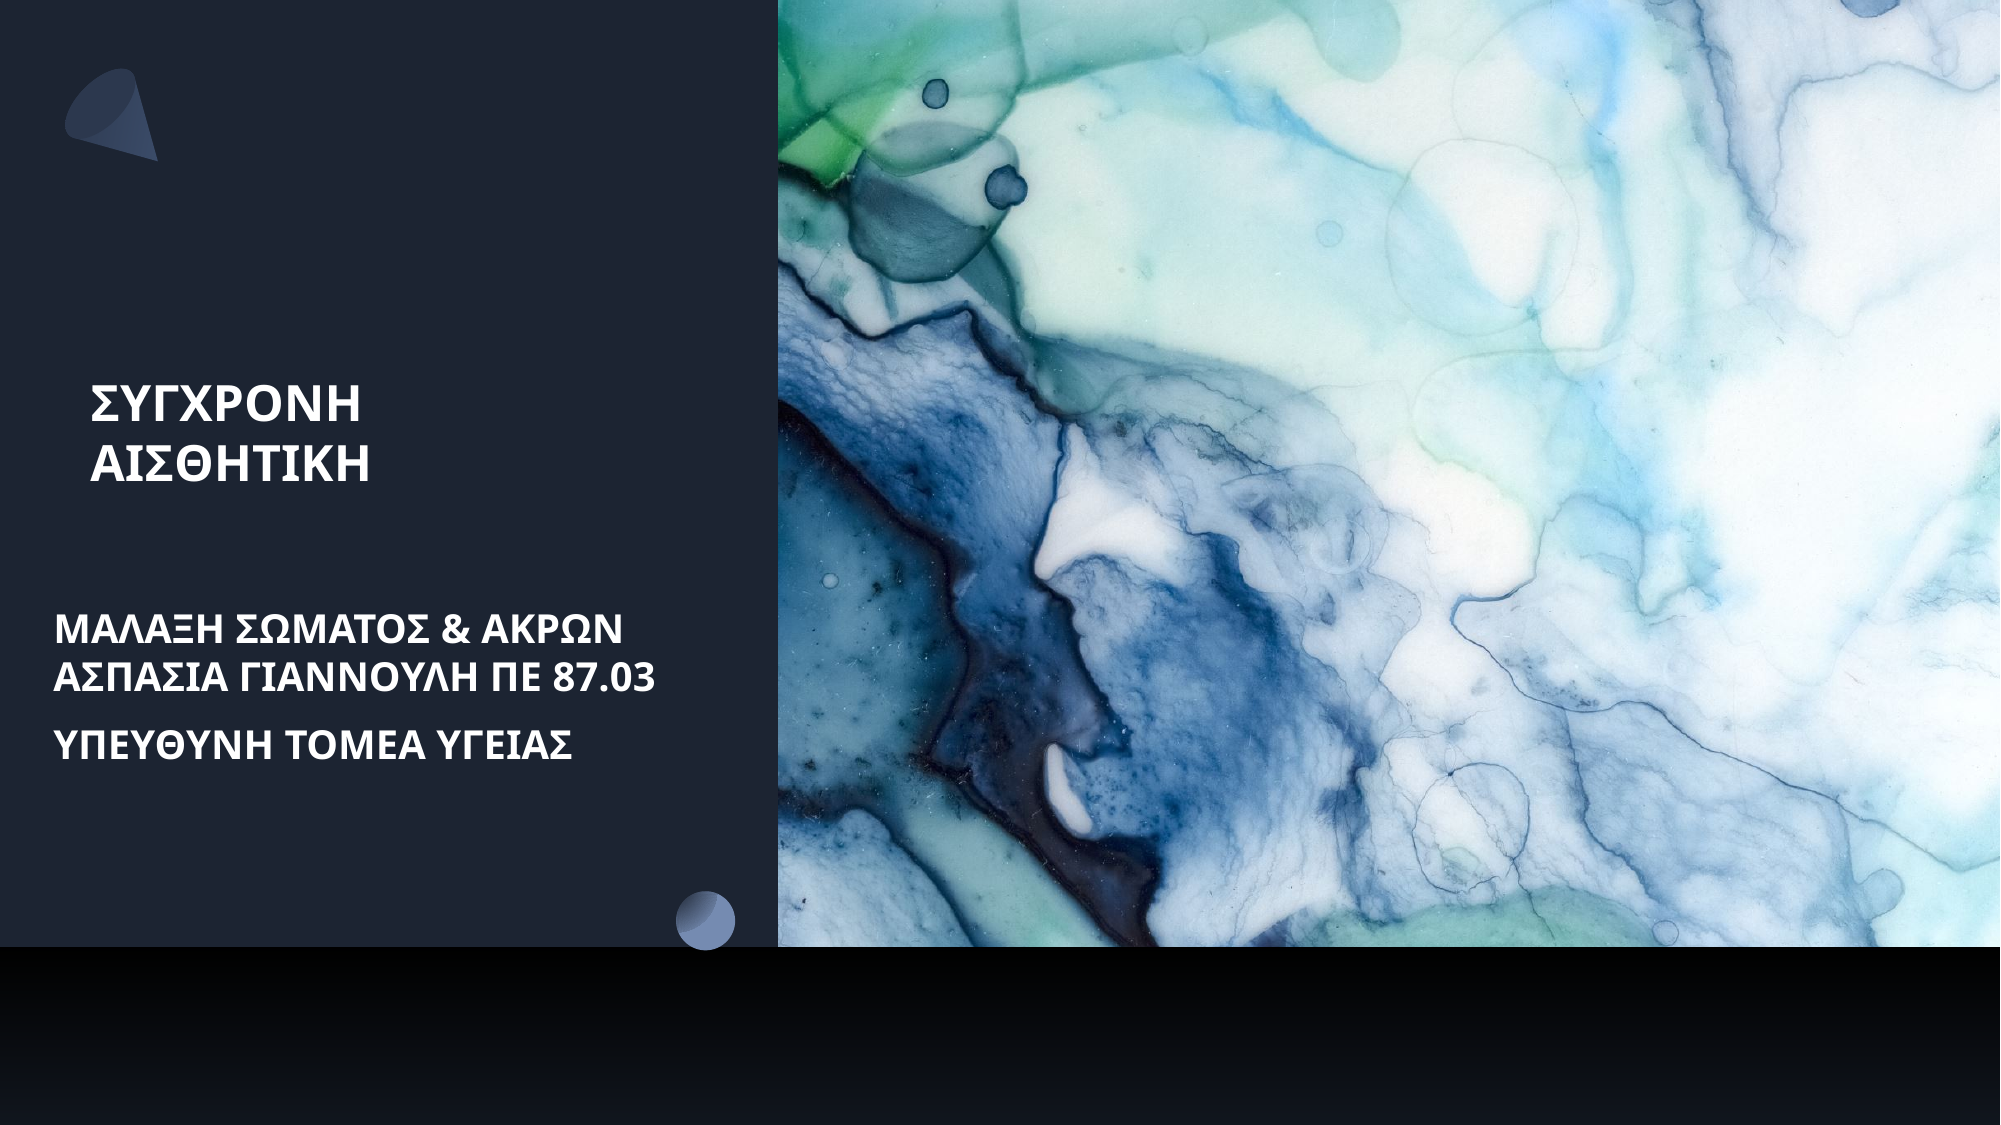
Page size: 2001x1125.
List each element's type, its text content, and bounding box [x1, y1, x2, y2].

picture [778, 0, 2000, 947]
title ΣΥΓΧΡΟΝΗ ΑΙΣΘΗΤΙΚΗ [90, 355, 561, 491]
text_box [0, 0, 2000, 1125]
subtitle ΜΑΛΑΞΗ ΣΩΜΑΤΟΣ & ΑΚΡΩΝ ΑΣΠΑΣΙΑ ΓΙΑΝΝΟΥΛΗ ΠΕ 87.03 ΥΠΕΥΘΥΝΗ ΤΟΜΕΑ ΥΓΕΙΑΣ [53, 603, 676, 811]
